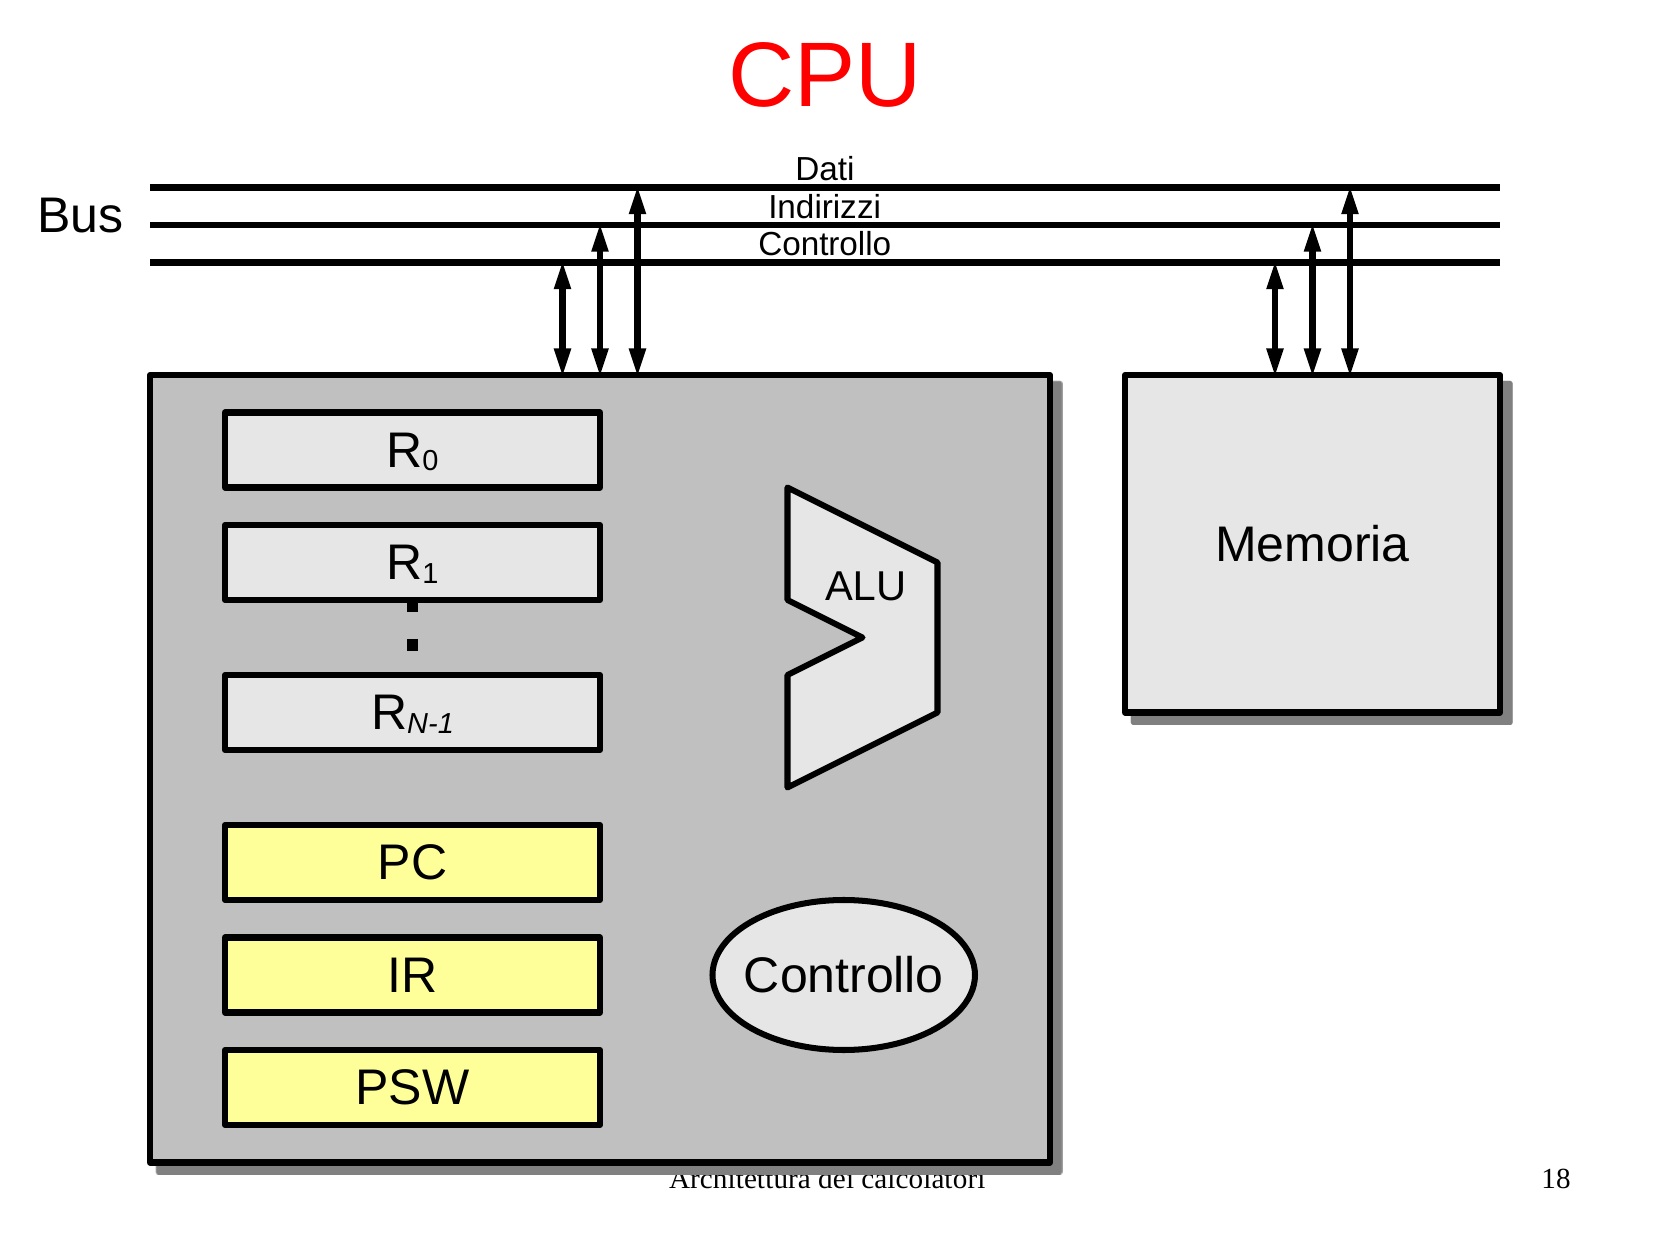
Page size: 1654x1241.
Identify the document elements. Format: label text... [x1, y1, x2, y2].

title CPU [75, 23, 1576, 127]
text_box PC [225, 825, 601, 901]
text_box Memoria [1125, 375, 1501, 713]
text_box Controllo [712, 900, 976, 1051]
text_box PSW [225, 1050, 601, 1126]
text_box [150, 375, 1051, 1163]
text_box Bus [37, 187, 124, 244]
text_box ALU [825, 562, 924, 619]
text_box IR [225, 937, 601, 1013]
text_box R0 [225, 412, 601, 488]
text_box R1 [225, 525, 601, 601]
text_box RN-1 [225, 675, 601, 751]
